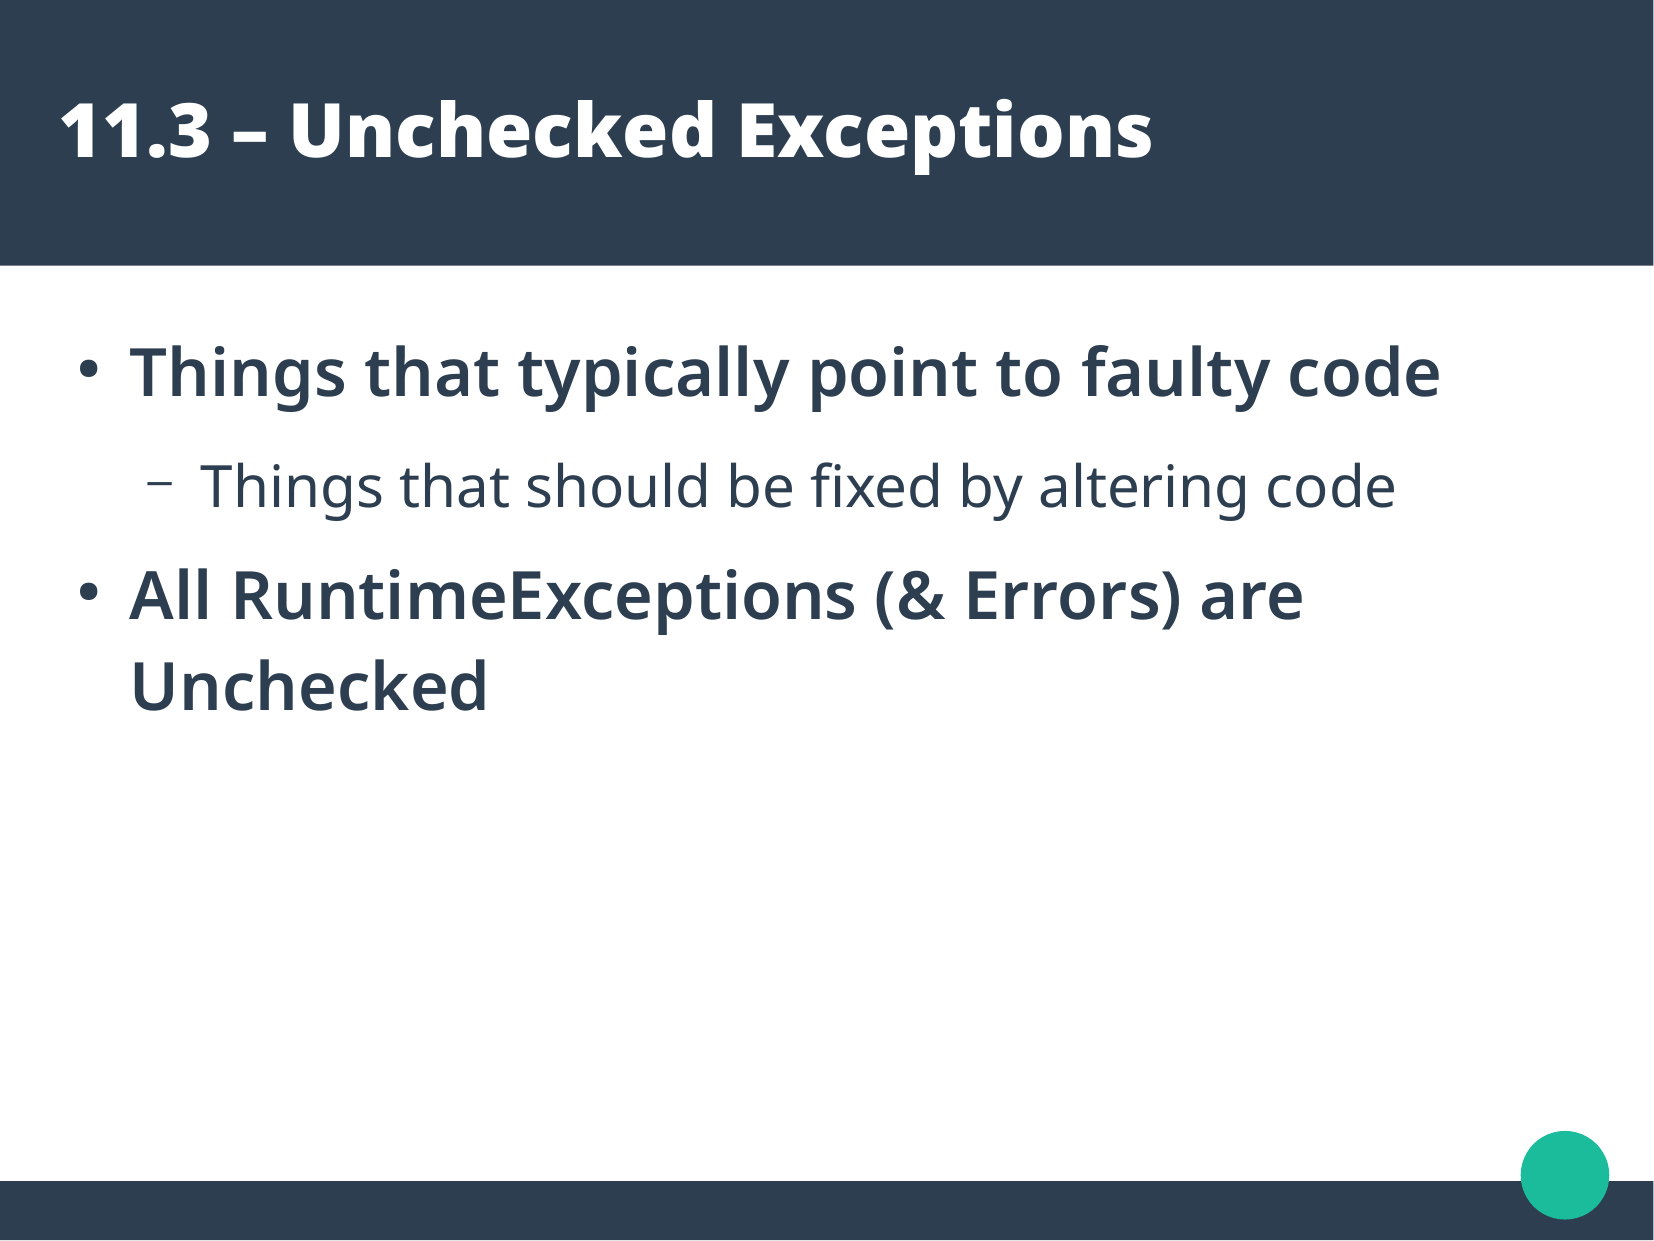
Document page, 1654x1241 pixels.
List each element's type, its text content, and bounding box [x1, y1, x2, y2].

title 11.3 – Unchecked Exceptions [59, 49, 1595, 207]
list Things that typically point to faulty code Things that should be fixed by altering code All RuntimeExceptions (& Errors) are Unchecked [59, 324, 1595, 1152]
